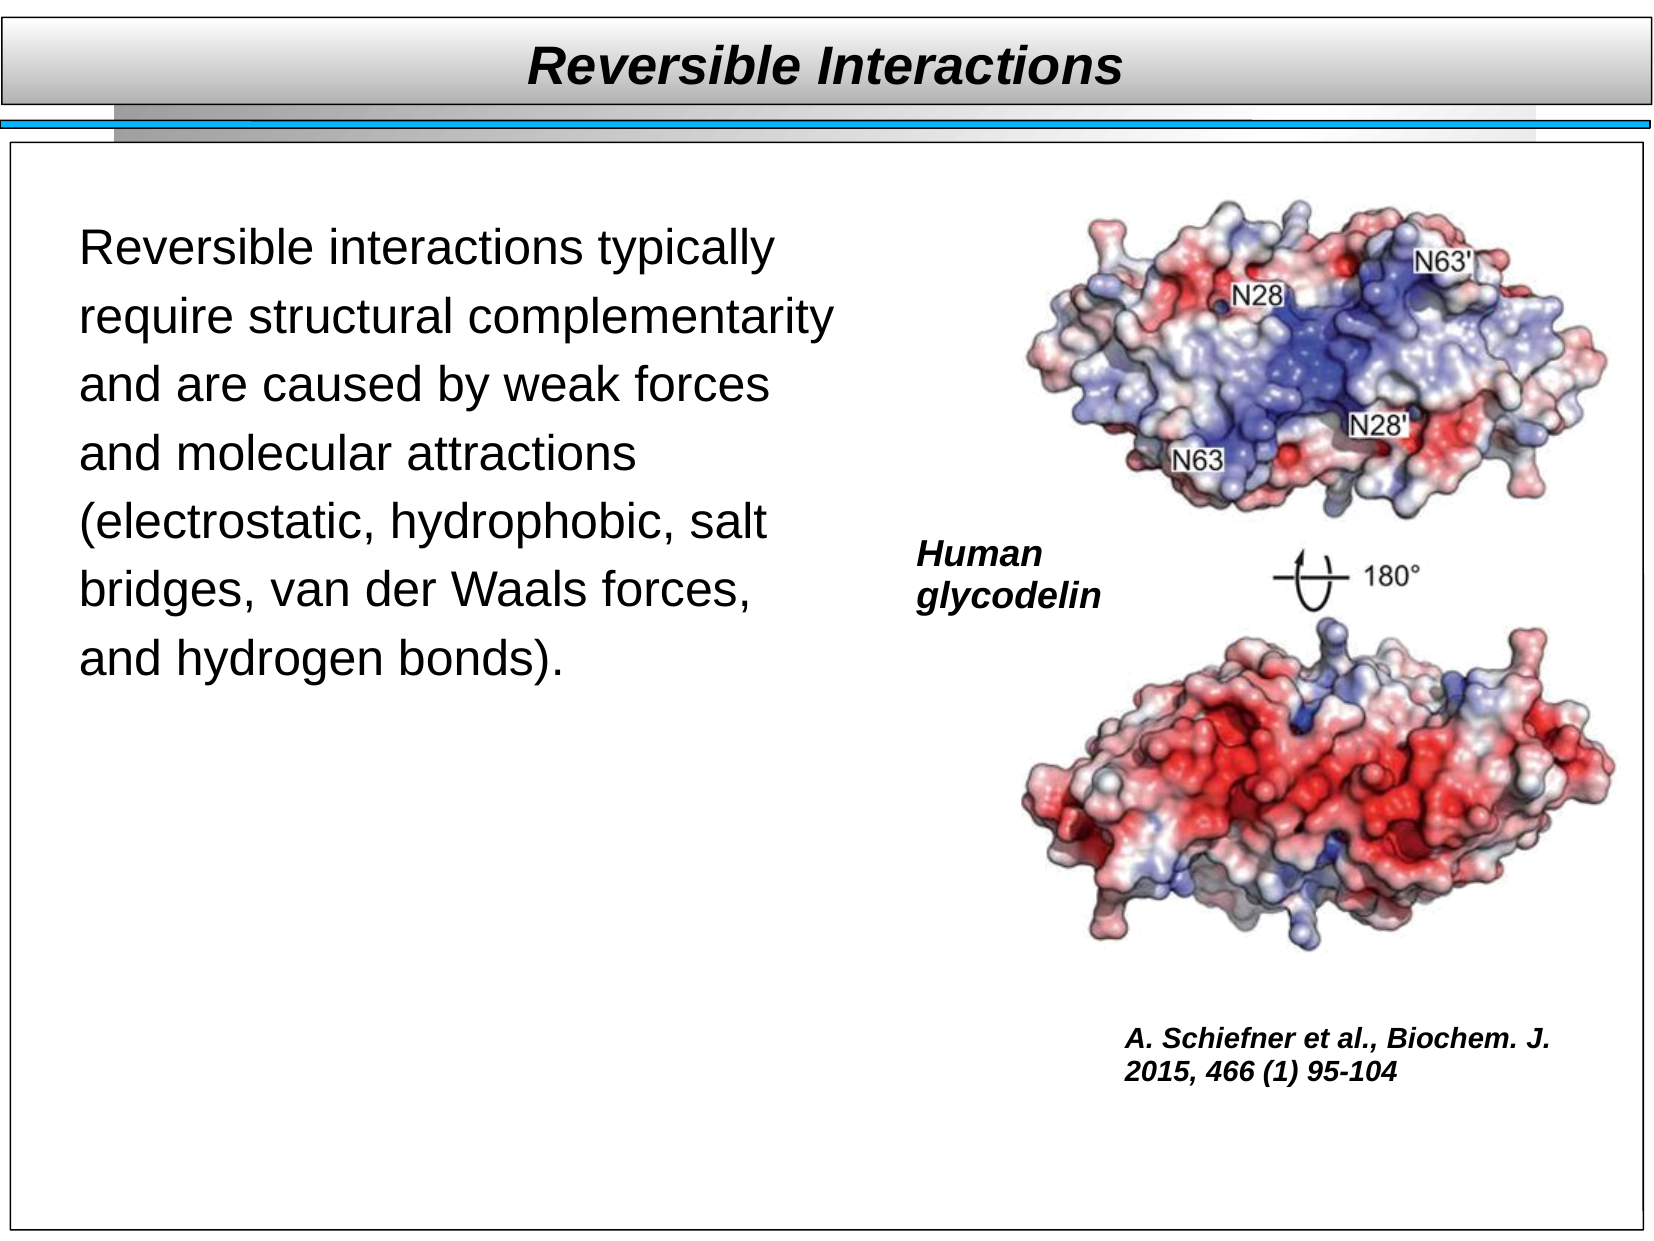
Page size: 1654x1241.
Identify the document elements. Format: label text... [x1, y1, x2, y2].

text_box [0, 120, 1651, 129]
text_box Human glycodelin [901, 525, 1141, 666]
text_box A. Schiefner et al., Biochem. J. 2015, 466 (1) 95-104 [1110, 1014, 1576, 1096]
text_box [10, 142, 1644, 1230]
text_box Reversible interactions typically require structural complementarity and are caused by weak forces and molecular attractions (electrostatic, hydrophobic, salt bridges, van der Waals forces, and hydrogen bonds). [78, 203, 840, 690]
text_box Reversible Interactions [1, 17, 1652, 105]
picture [1020, 194, 1621, 956]
